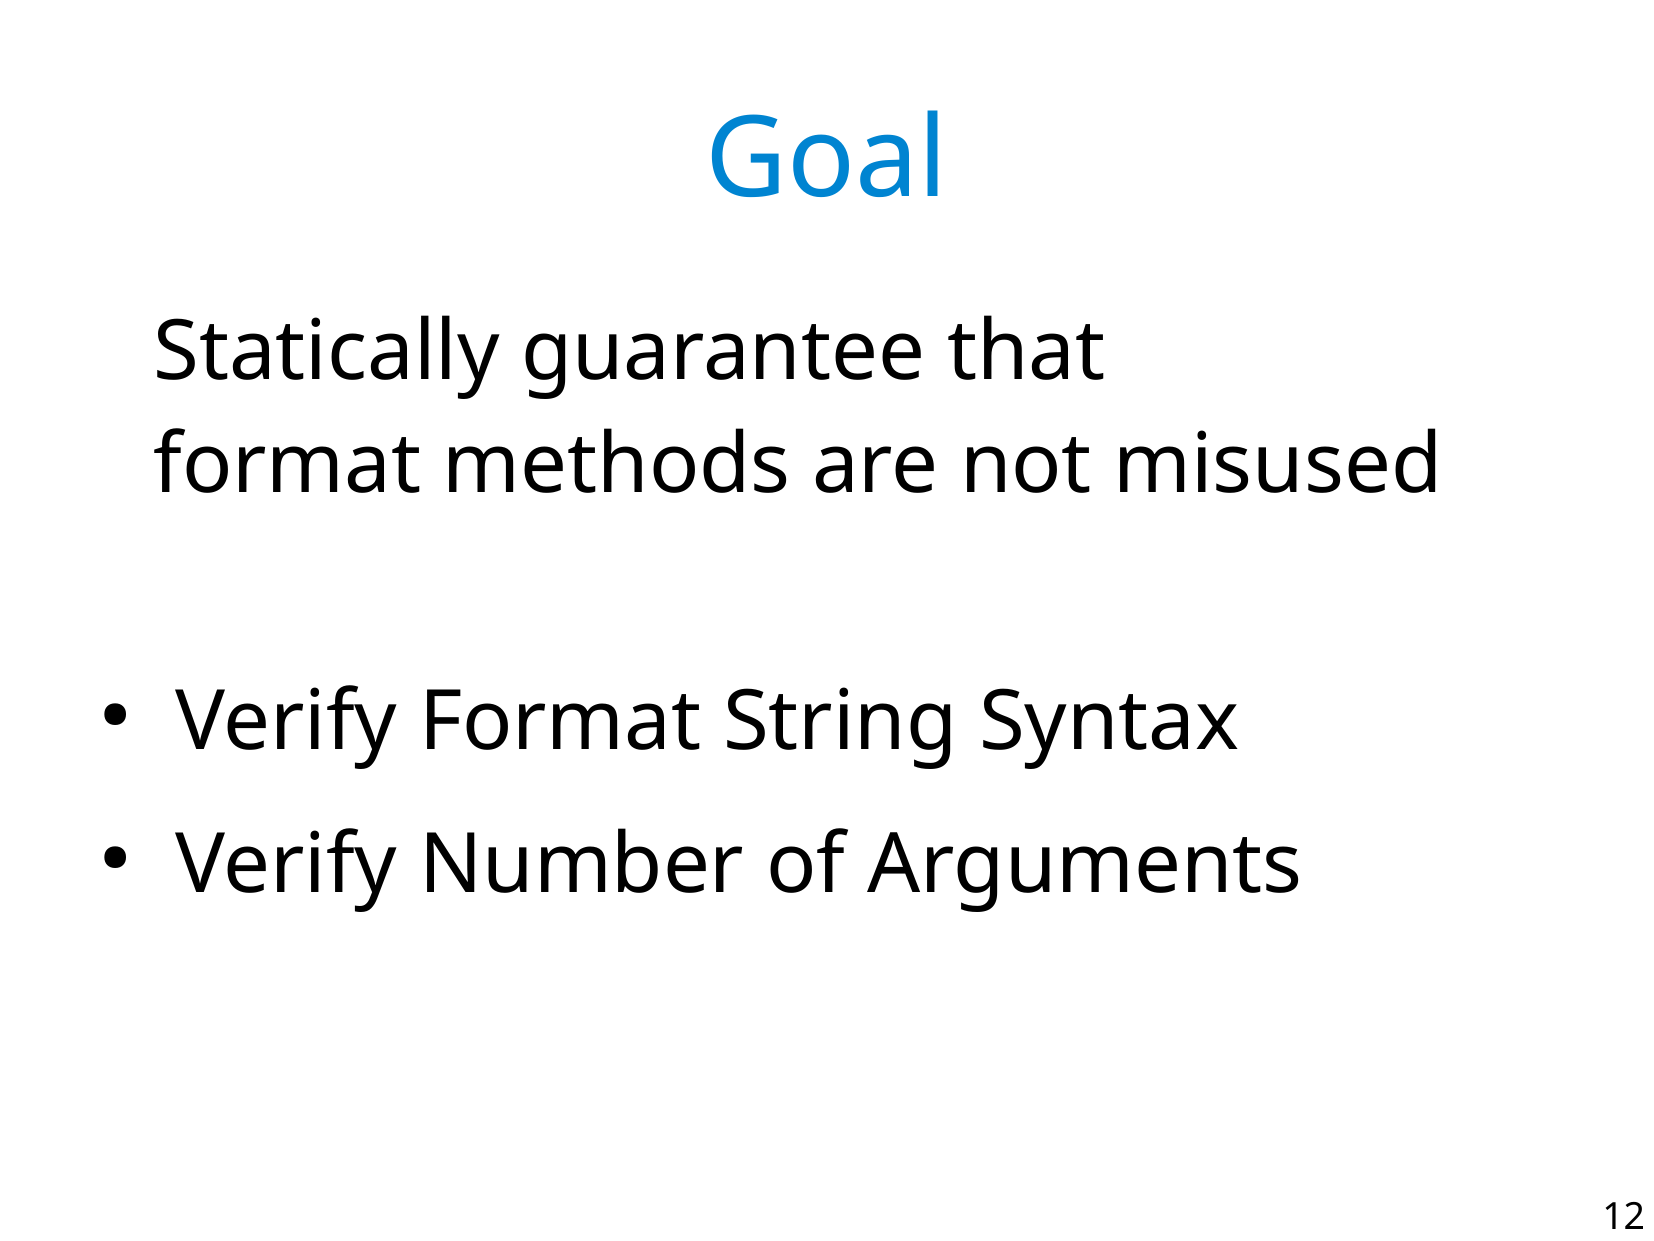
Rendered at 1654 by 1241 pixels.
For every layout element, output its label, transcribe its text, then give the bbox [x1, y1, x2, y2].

list Statically guarantee that format methods are not misused Verify Format String Syntax Verify Number of Arguments [82, 290, 1571, 1081]
title Goal [82, 49, 1571, 257]
